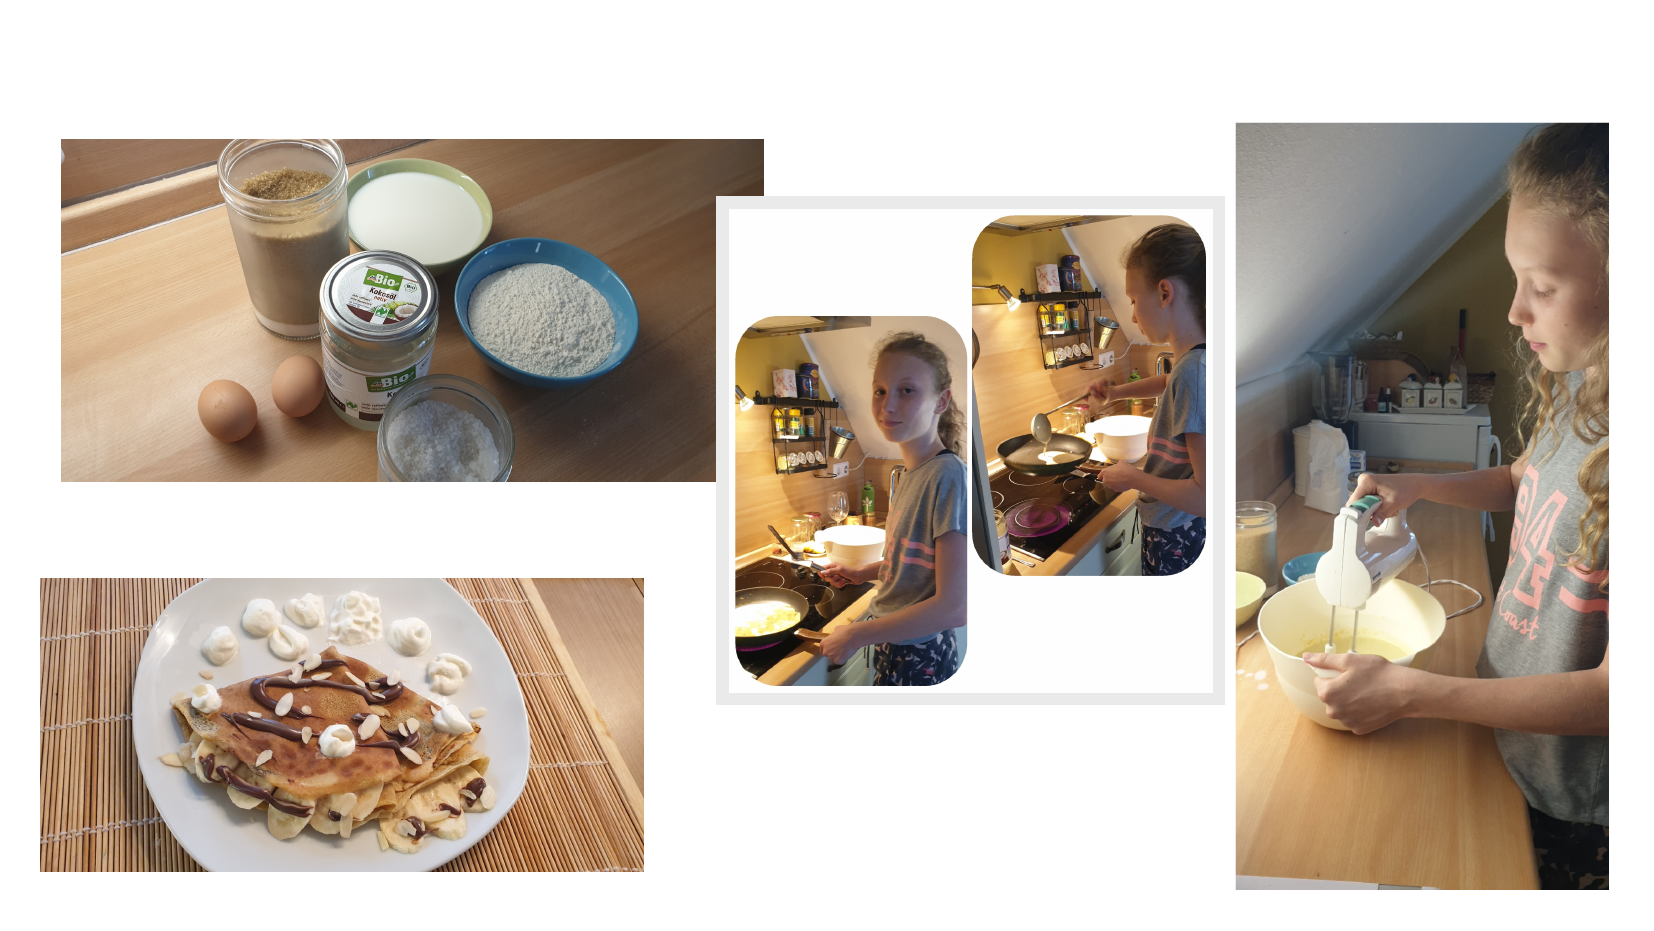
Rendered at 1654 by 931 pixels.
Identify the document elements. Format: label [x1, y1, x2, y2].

picture [61, 140, 764, 482]
picture [1235, 122, 1609, 890]
picture [728, 208, 1213, 693]
picture [40, 578, 644, 872]
